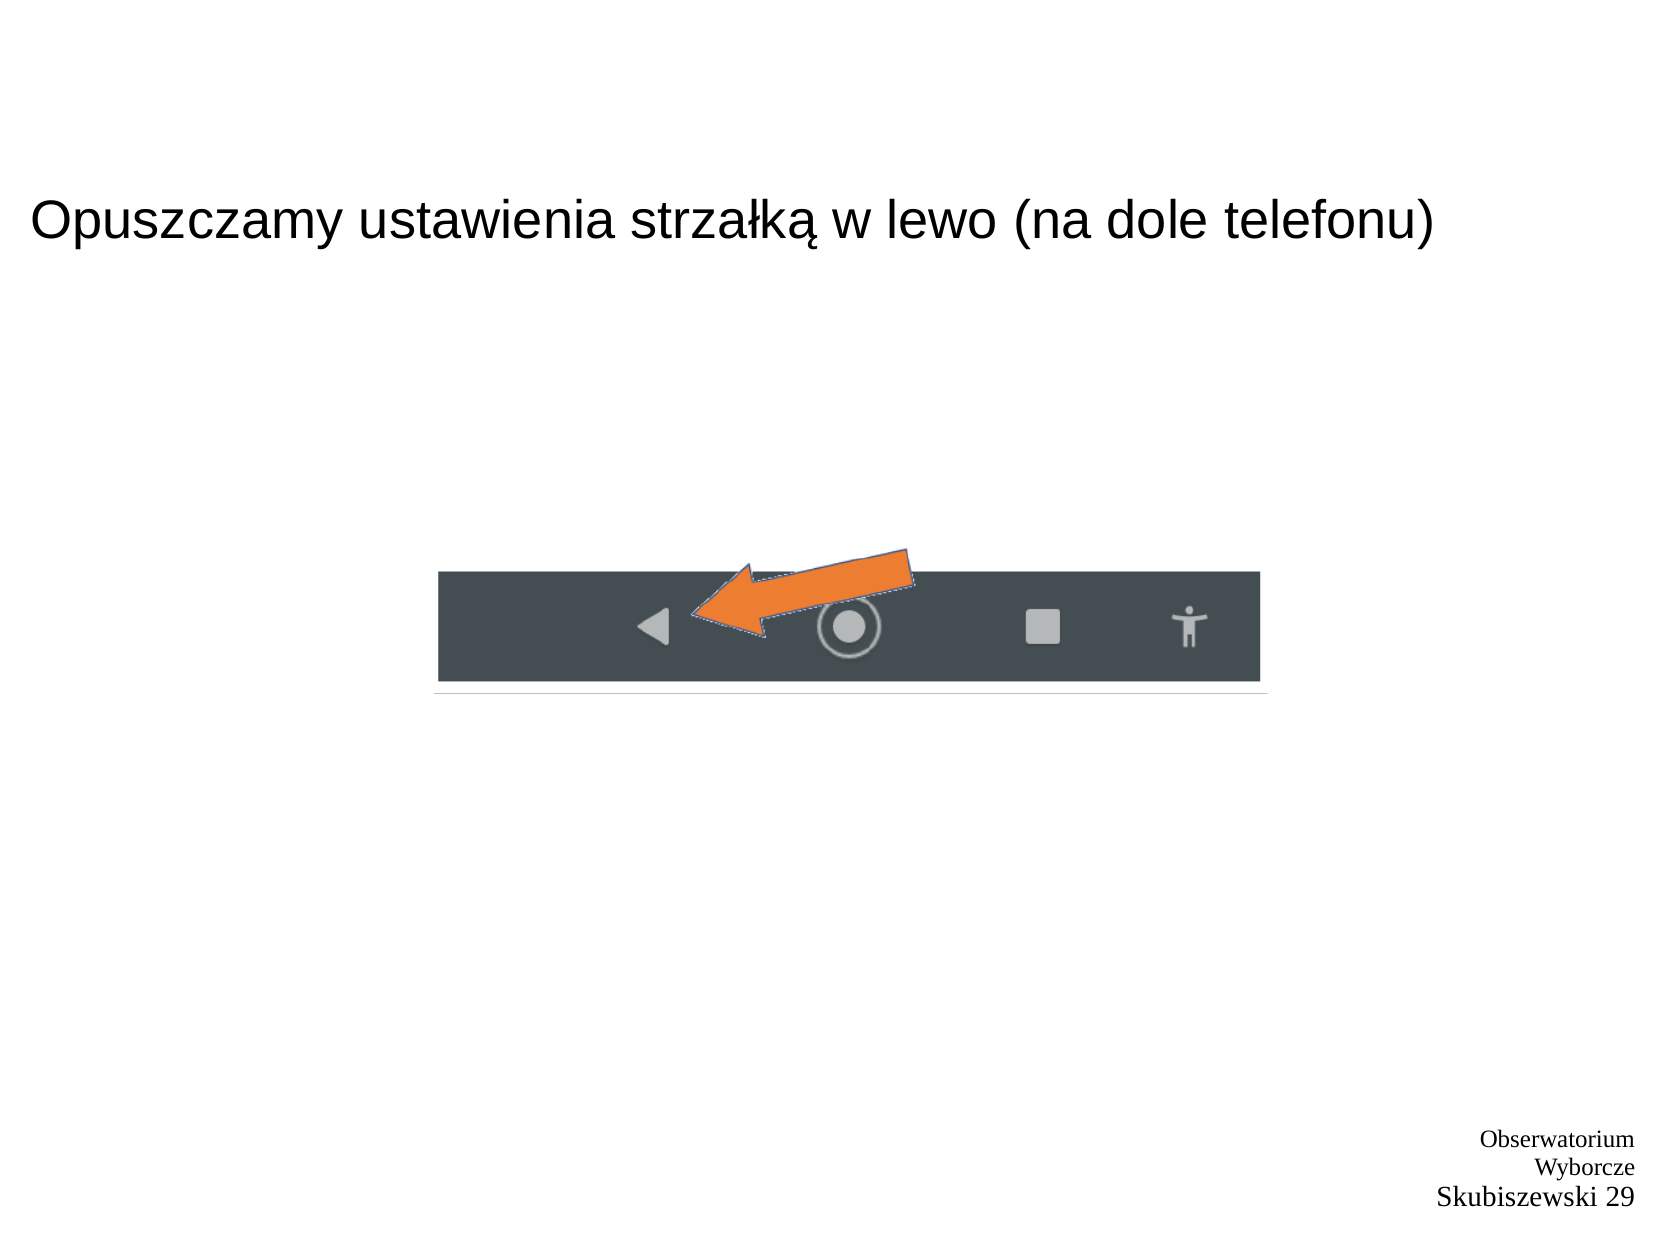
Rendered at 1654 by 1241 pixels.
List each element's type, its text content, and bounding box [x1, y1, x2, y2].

list Opuszczamy ustawienia strzałką w lewo (na dole telefonu) [30, 105, 1531, 511]
picture [434, 536, 1268, 694]
